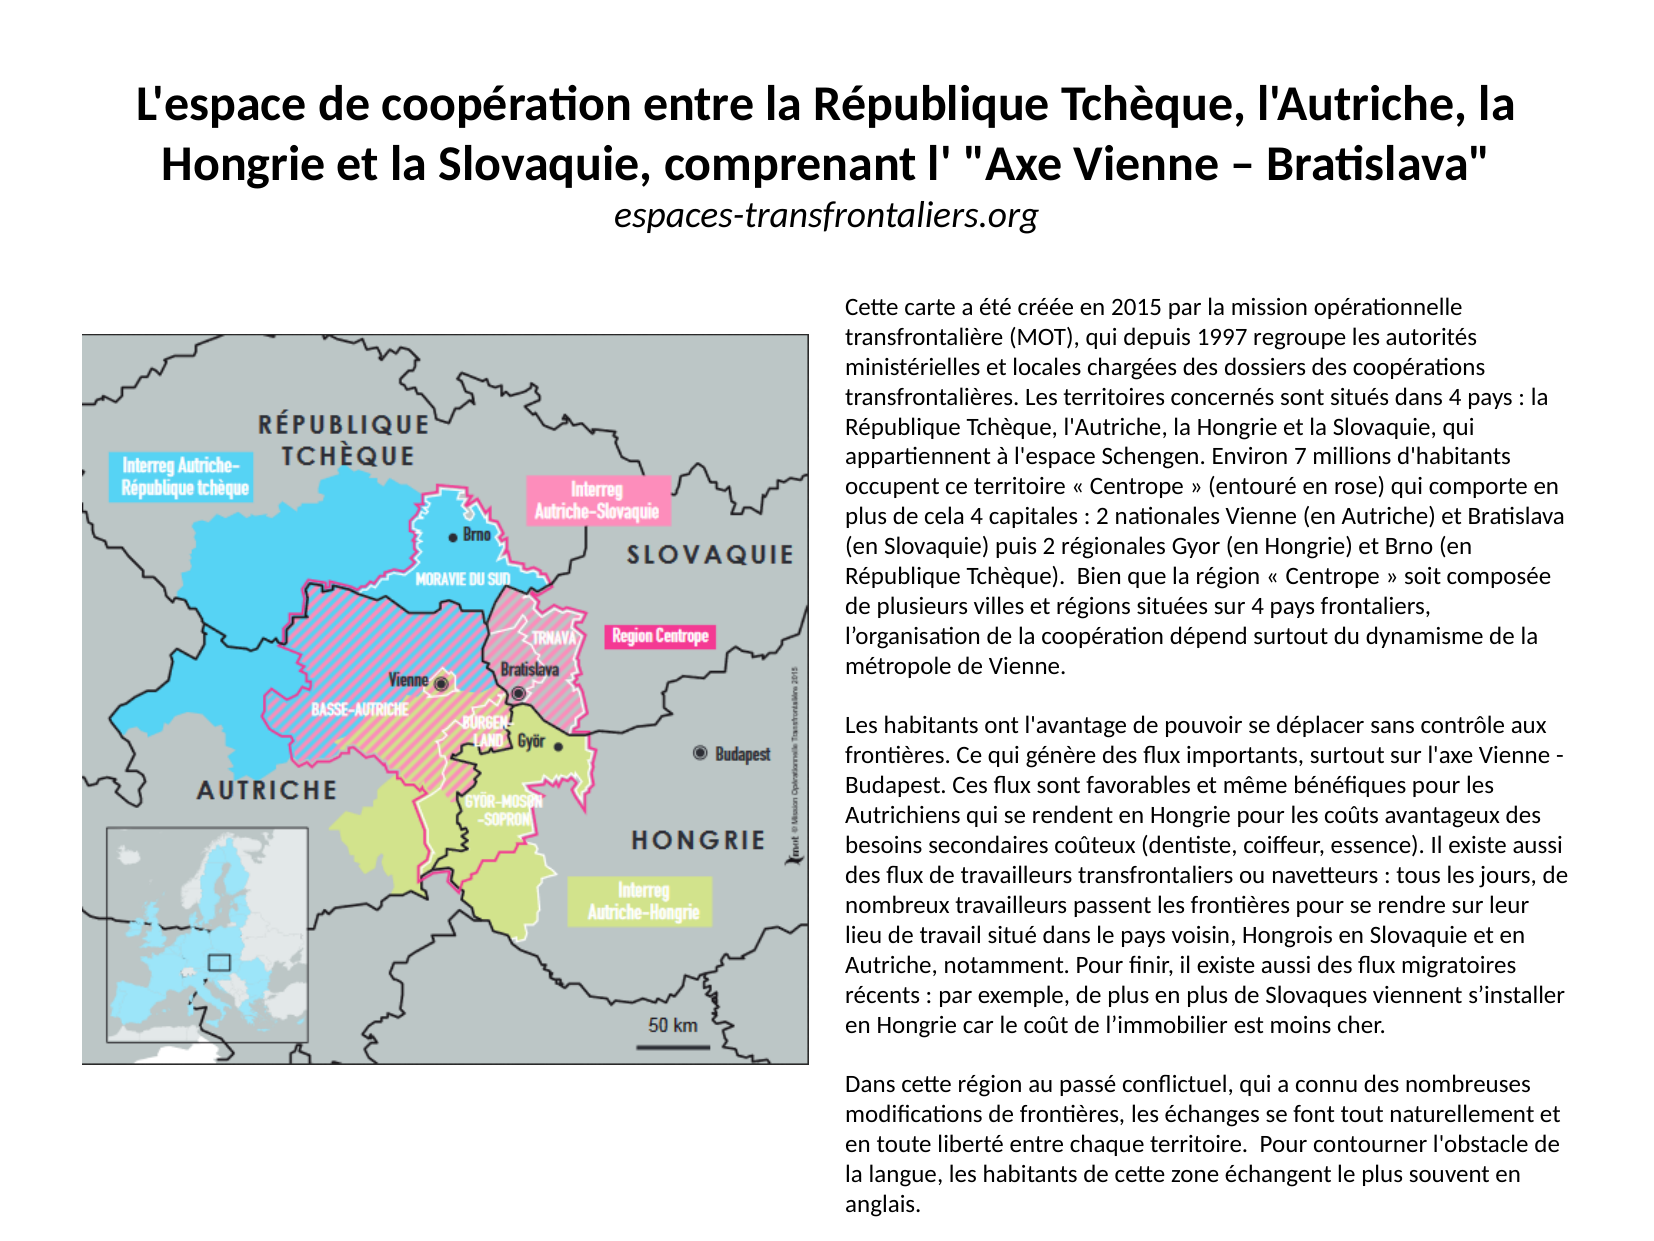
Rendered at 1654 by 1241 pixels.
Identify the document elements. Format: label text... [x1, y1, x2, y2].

list Cette carte a été créée en 2015 par la mission opérationnelle transfrontalière (MOT), qui depuis 1997 regroupe les autorités ministérielles et locales chargées des dossiers des coopérations transfrontalières. Les territoires concernés sont situés dans 4 pays : la République Tchèque, l'Autriche, la Hongrie et la Slovaquie, qui appartiennent à l'espace Schengen. Environ 7 millions d'habitants occupent ce territoire « Centrope » (entouré en rose) qui comporte en plus de cela 4 capitales : 2 nationales Vienne (en Autriche) et Bratislava (en Slovaquie) puis 2 régionales Gyor (en Hongrie) et Brno (en République Tchèque). Bien que la région « Centrope » soit composée de plusieurs villes et régions situées sur 4 pays frontaliers, l’organisation de la coopération dépend surtout du dynamisme de la métropole de Vienne. Les habitants ont l'avantage de pouvoir se déplacer sans contrôle aux frontières. Ce qui génère des flux importants, surtout sur l'axe Vienne - Budapest. Ces flux sont favorables et même bénéfiques pour les Autrichiens qui se rendent en Hongrie pour les coûts avantageux des besoins secondaires coûteux (dentiste, coiffeur, essence). Il existe aussi des flux de travailleurs transfrontaliers ou navetteurs : tous les jours, de nombreux travailleurs passent les frontières pour se rendre sur leur lieu de travail situé dans le pays voisin, Hongrois en Slovaquie et en Autriche, notamment. Pour finir, il existe aussi des flux migratoires récents : par exemple, de plus en plus de Slovaques viennent s’installer en Hongrie car le coût de l’immobilier est moins cher. Dans cette région au passé conflictuel, qui a connu des nombreuses modifications de frontières, les échanges se font tout naturellement et en toute liberté entre chaque territoire. Pour contourner l'obstacle de la langue, les habitants de cette zone échangent le plus souvent en anglais. [845, 290, 1572, 1241]
picture [82, 334, 809, 1065]
title L'espace de coopération entre la République Tchèque, l'Autriche, la Hongrie et la Slovaquie, comprenant l' "Axe Vienne – Bratislava" espaces-transfrontaliers.org [82, 49, 1571, 257]
